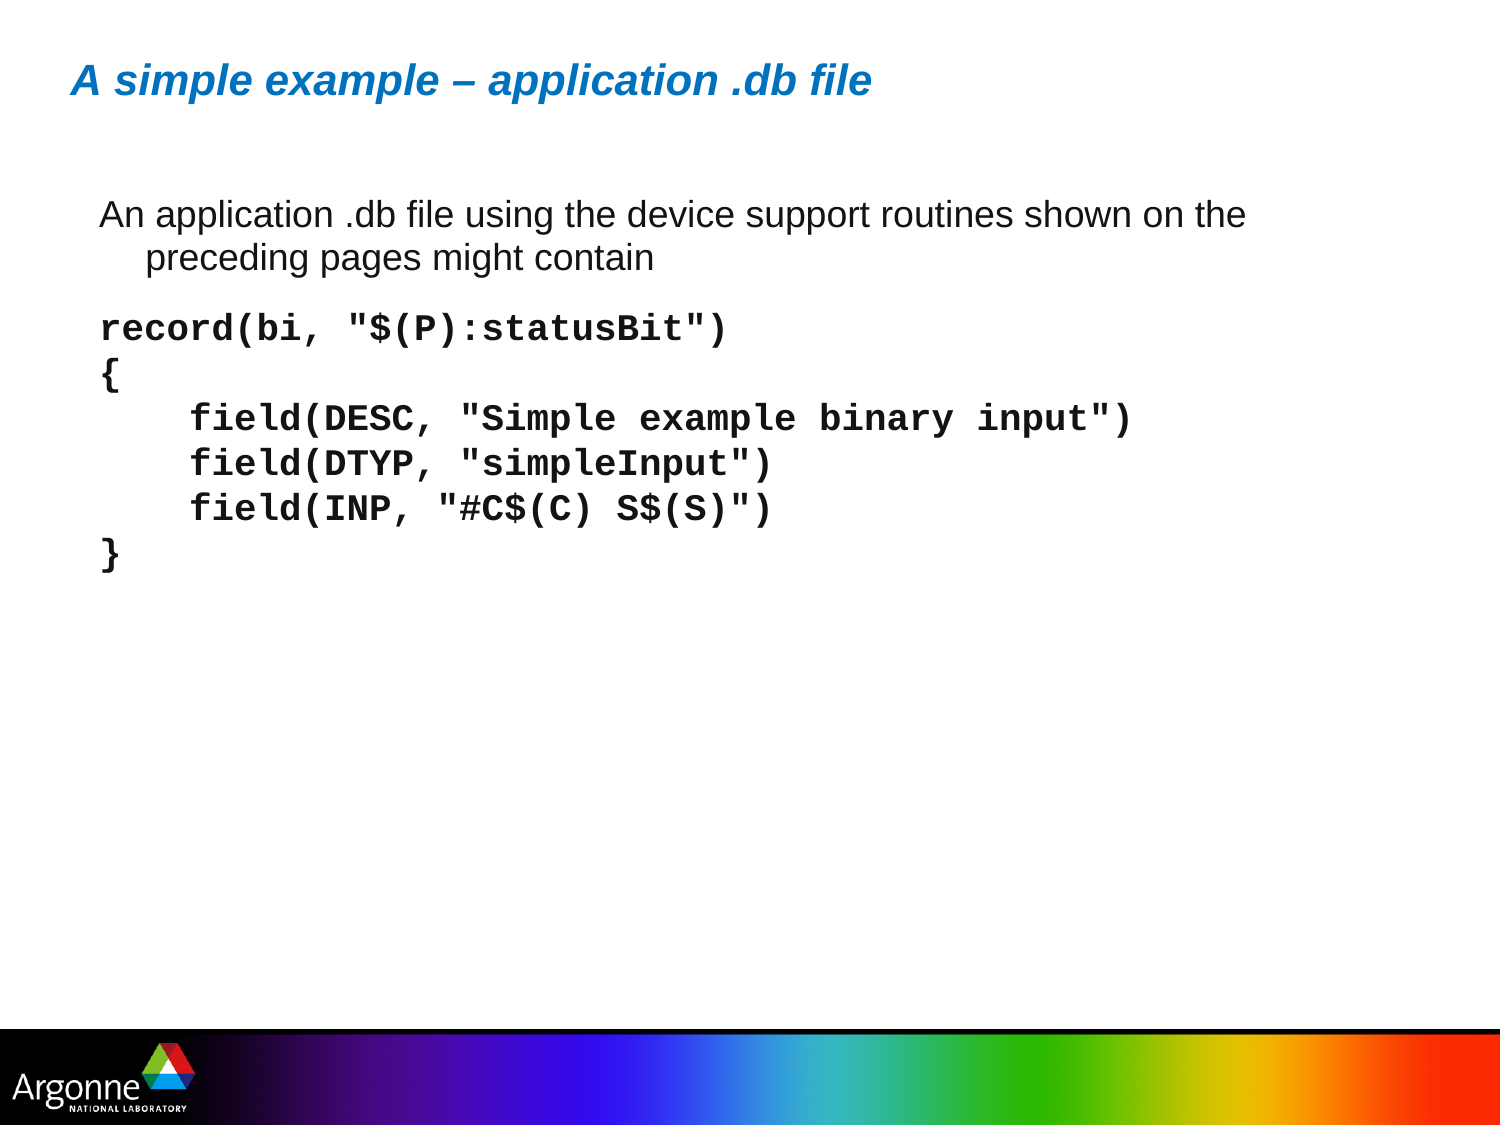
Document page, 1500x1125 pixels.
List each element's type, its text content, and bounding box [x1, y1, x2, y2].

picture [0, 1029, 1500, 1125]
list An application .db file using the device support routines shown on the preceding pages might contain record(bi, "$(P):statusBit") { field(DESC, "Simple example binary input") field(DTYP, "simpleInput") field(INP, "#C$(C) S$(S)") } [84, 185, 1429, 582]
title A simple example – application .db file [55, 57, 1361, 113]
